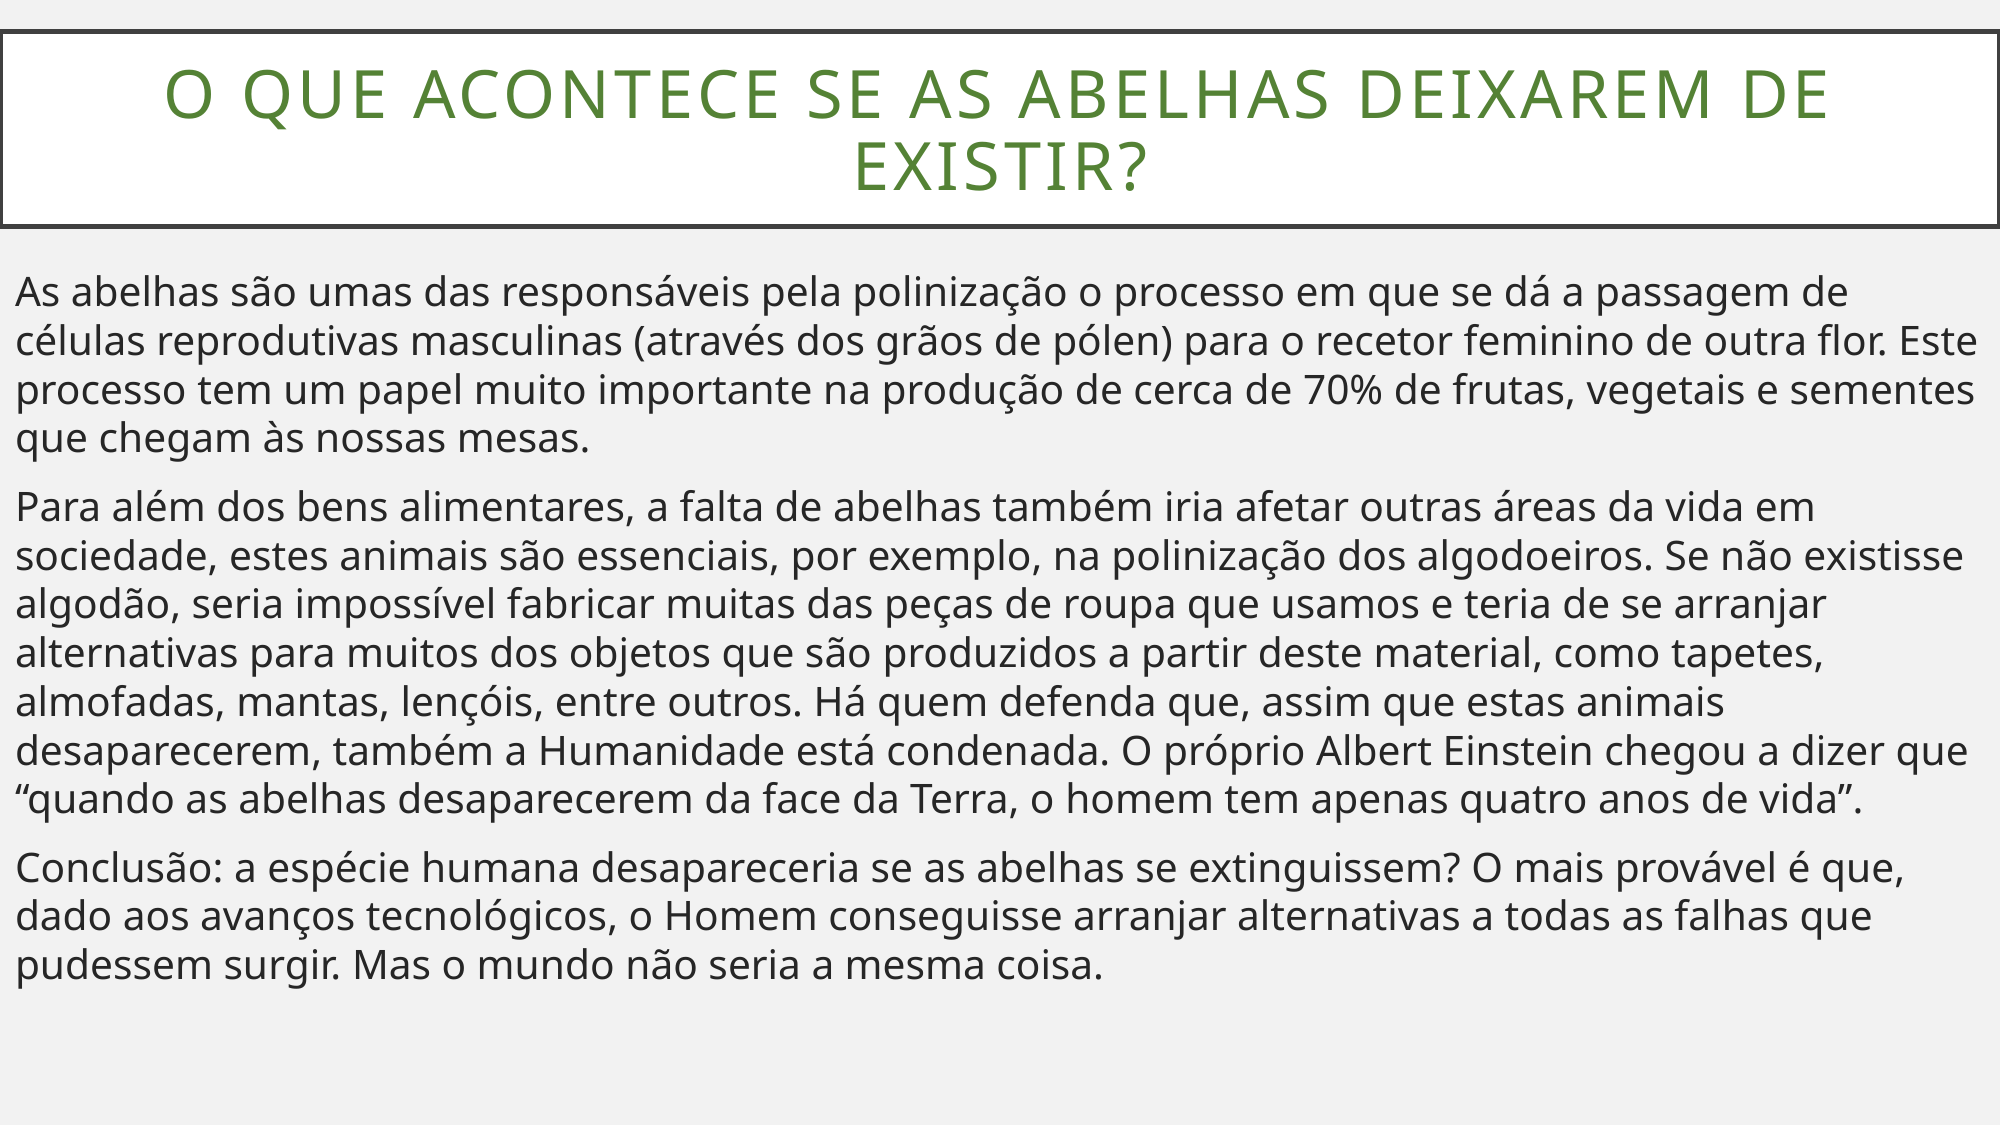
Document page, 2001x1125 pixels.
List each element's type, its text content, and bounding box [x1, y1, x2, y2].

list As abelhas são umas das responsáveis pela polinização o processo em que se dá a passagem de células reprodutivas masculinas (através dos grãos de pólen) para o recetor feminino de outra flor. Este processo tem um papel muito importante na produção de cerca de 70% de frutas, vegetais e sementes que chegam às nossas mesas. Para além dos bens alimentares, a falta de abelhas também iria afetar outras áreas da vida em sociedade, estes animais são essenciais, por exemplo, na polinização dos algodoeiros. Se não existisse algodão, seria impossível fabricar muitas das peças de roupa que usamos e teria de se arranjar alternativas para muitos dos objetos que são produzidos a partir deste material, como tapetes, almofadas, mantas, lençóis, entre outros. Há quem defenda que, assim que estas animais desaparecerem, também a Humanidade está condenada. O próprio Albert Einstein chegou a dizer que “quando as abelhas desaparecerem da face da Terra, o homem tem apenas quatro anos de vida”. Conclusão: a espécie humana desapareceria se as abelhas se extinguissem? O mais provável é que, dado aos avanços tecnológicos, o Homem conseguisse arranjar alternativas a todas as falhas que pudessem surgir. Mas o mundo não seria a mesma coisa. [0, 258, 2000, 1032]
title O que acontece se as abelhas deixarem de existir? [0, 31, 2000, 227]
